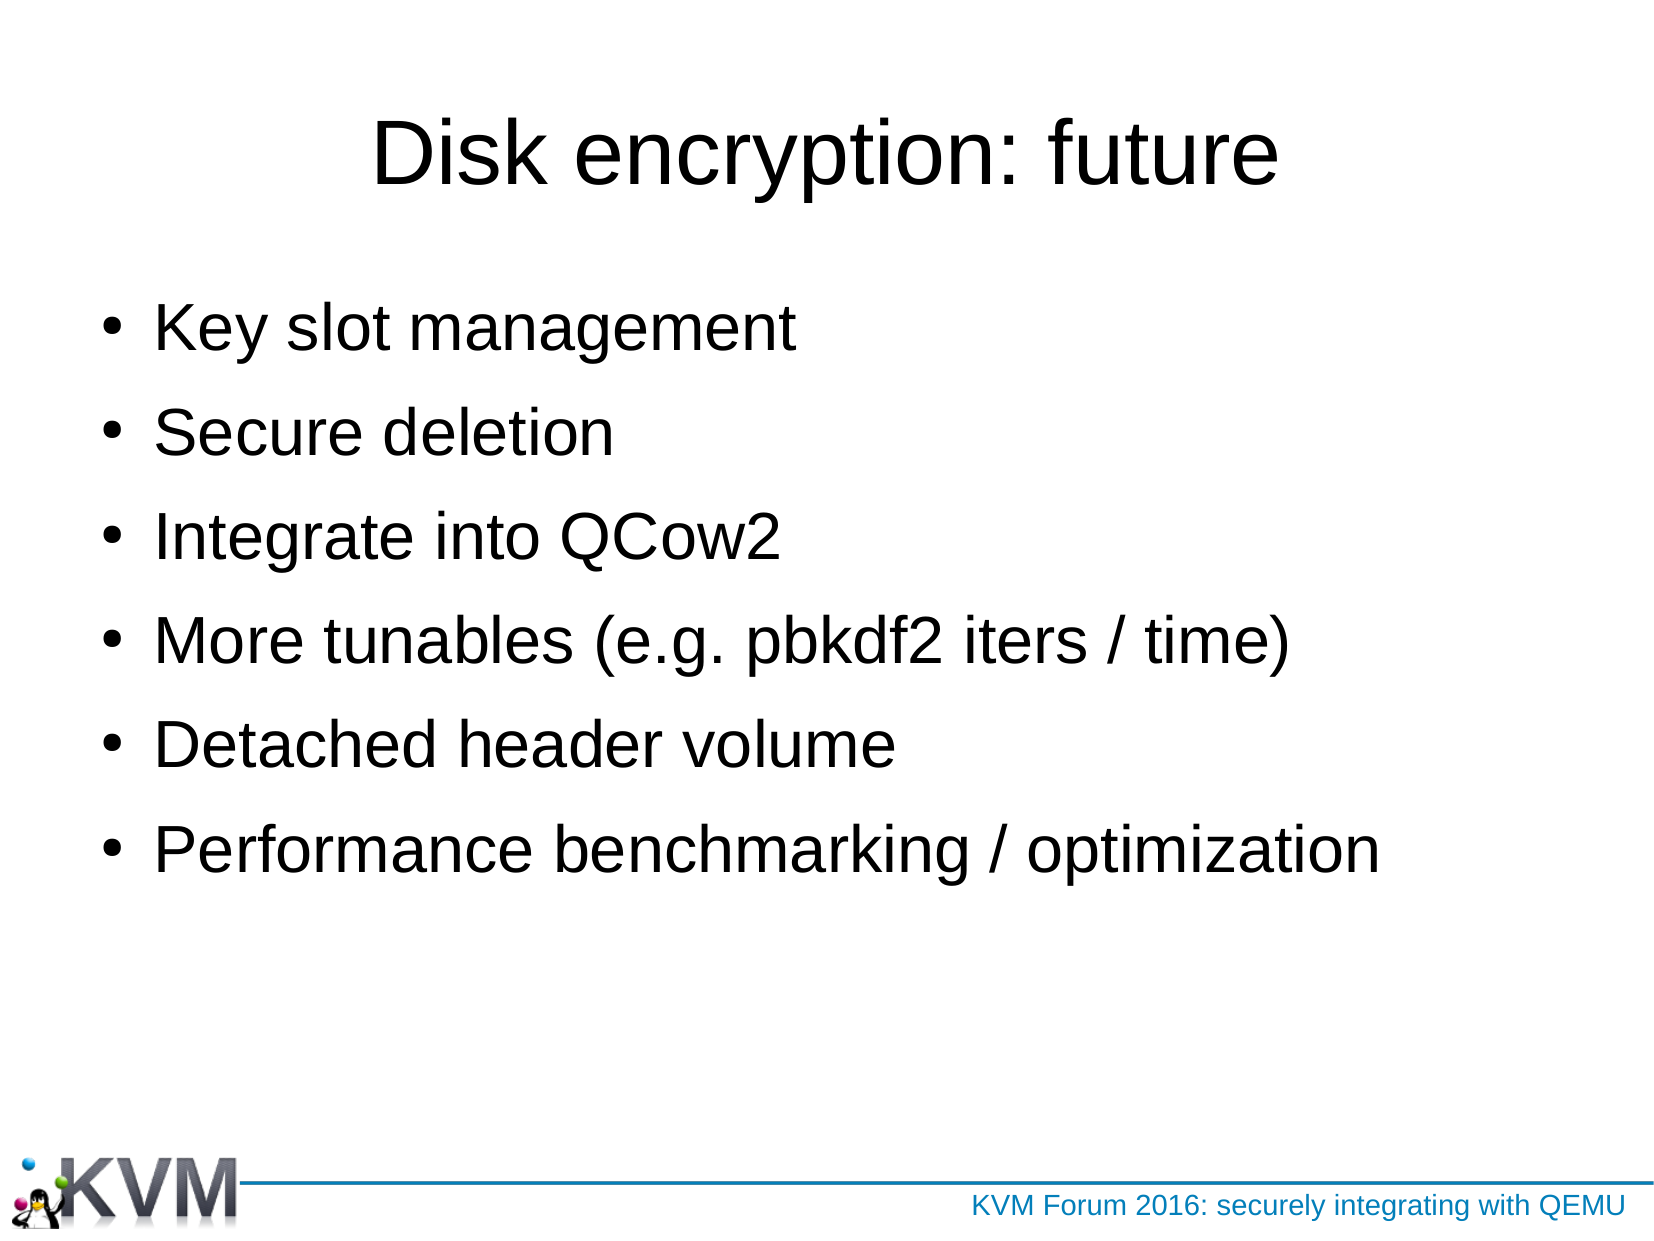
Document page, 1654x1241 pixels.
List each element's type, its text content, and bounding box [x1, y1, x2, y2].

list Key slot management Secure deletion Integrate into QCow2 More tunables (e.g. pbkdf2 iters / time) Detached header volume Performance benchmarking / optimization [82, 290, 1571, 1010]
title Disk encryption: future [82, 49, 1571, 257]
picture [11, 1157, 1654, 1229]
